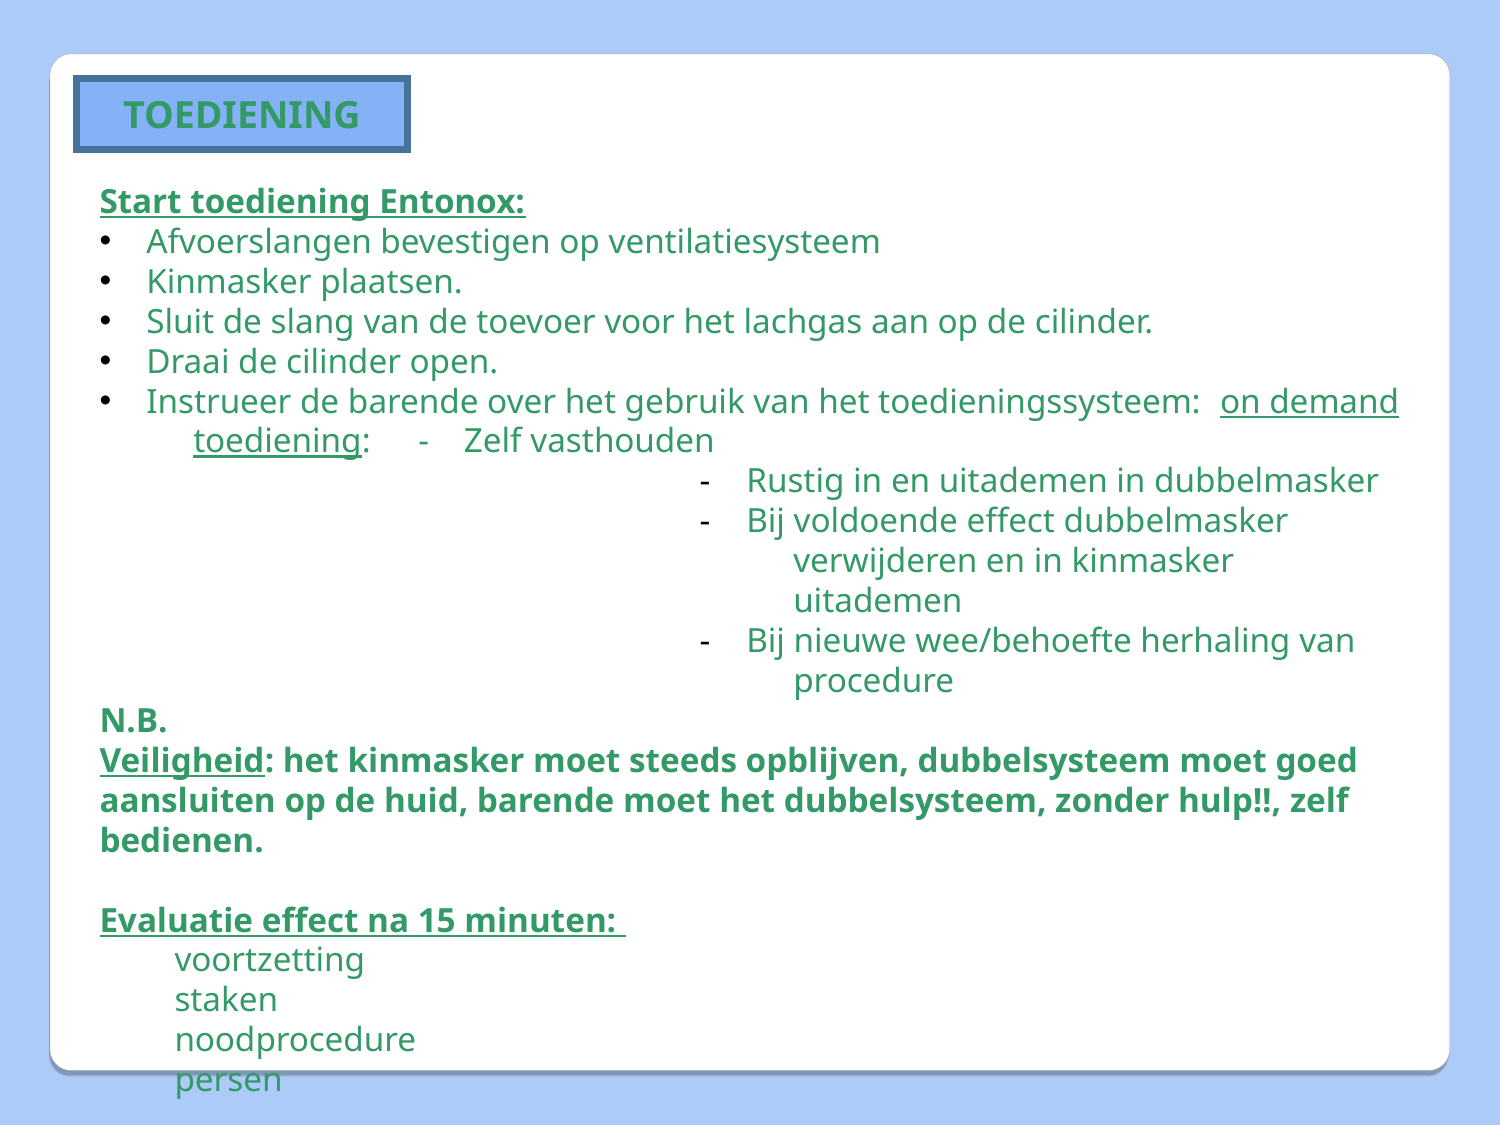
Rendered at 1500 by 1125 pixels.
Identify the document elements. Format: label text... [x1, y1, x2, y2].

text_box Start toediening Entonox: Afvoerslangen bevestigen op ventilatiesysteem Kinmasker plaatsen. Sluit de slang van de toevoer voor het lachgas aan op de cilinder. Draai de cilinder open. Instrueer de barende over het gebruik van het toedieningssysteem: on demand toediening: - Zelf vasthouden Rustig in en uitademen in dubbelmasker Bij voldoende effect dubbelmasker verwijderen en in kinmasker uitademen Bij nieuwe wee/behoefte herhaling van procedure N.B. Veiligheid: het kinmasker moet steeds opblijven, dubbelsysteem moet goed aansluiten op de huid, barende moet het dubbelsysteem, zonder hulp!!, zelf bedienen. Evaluatie effect na 15 minuten: voortzetting staken noodprocedure persen [85, 173, 1417, 1106]
text_box TOEDIENING [77, 78, 407, 149]
